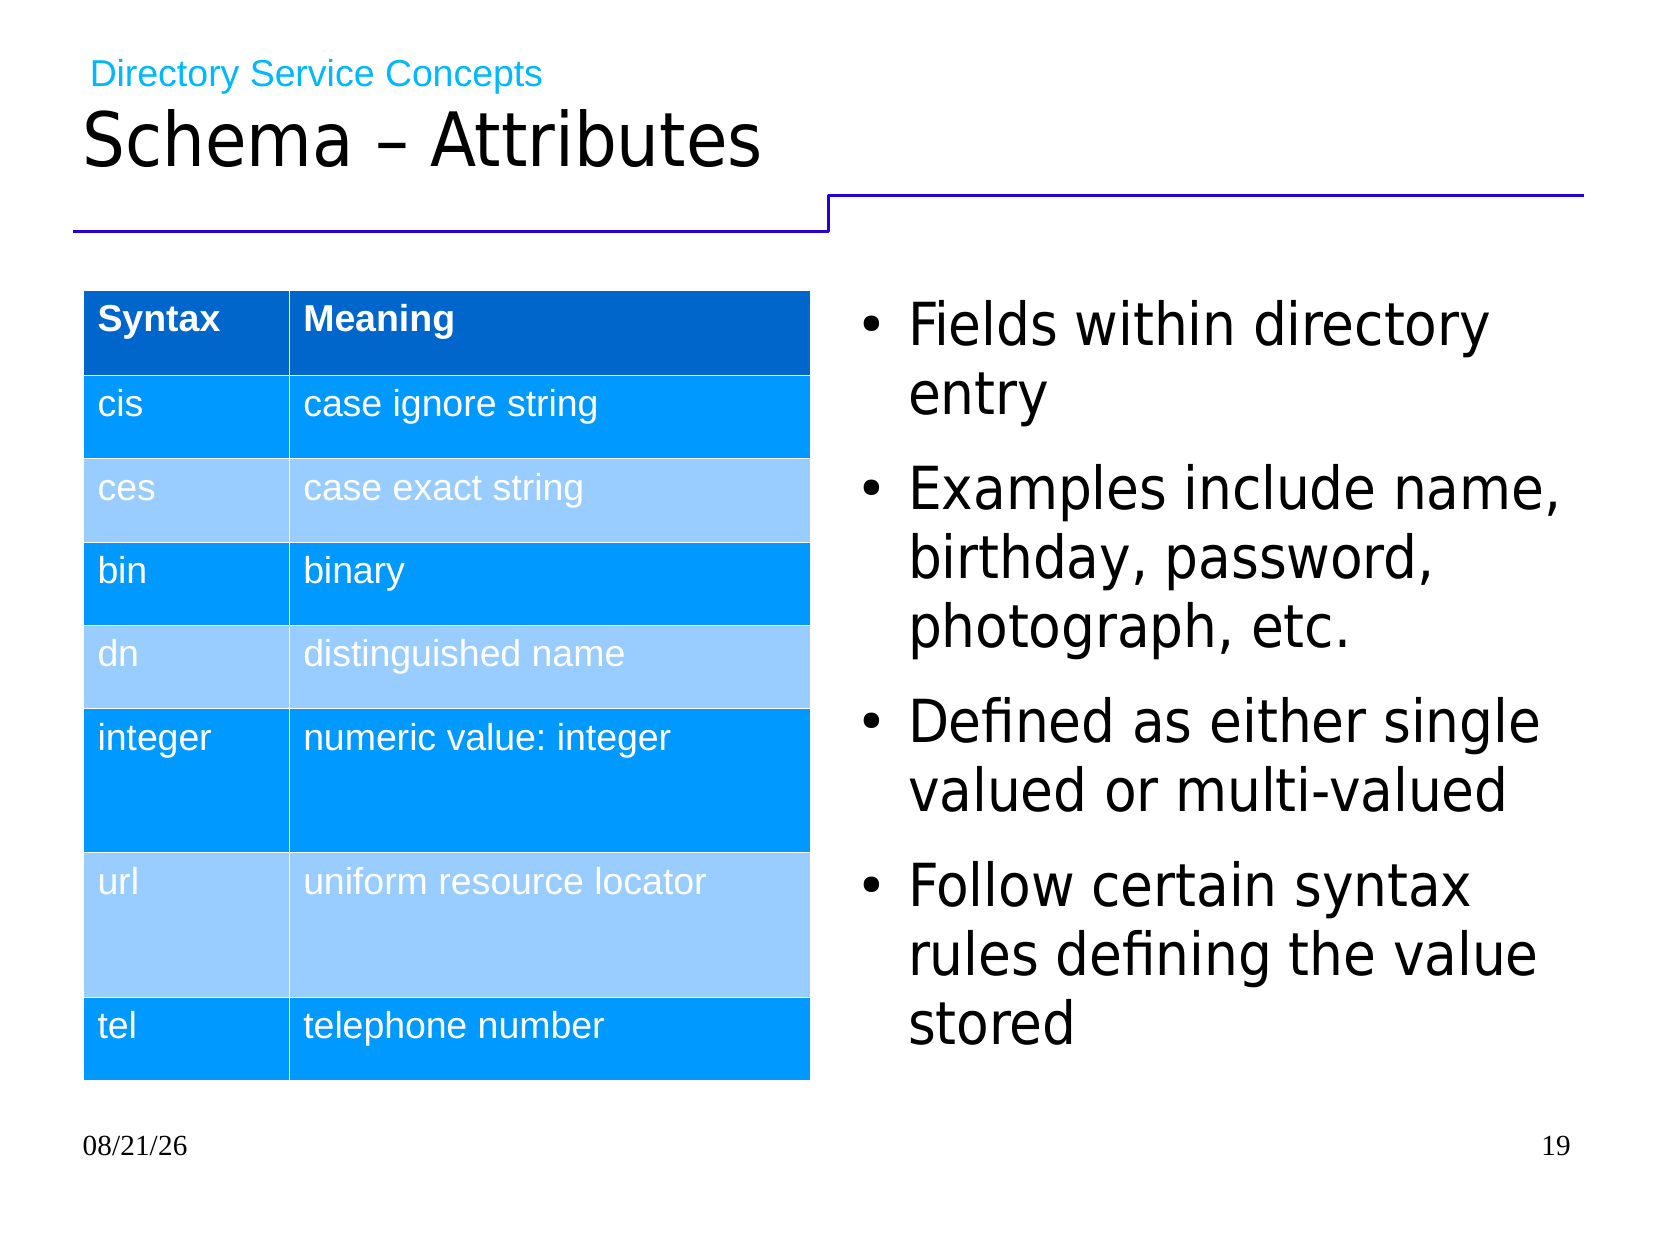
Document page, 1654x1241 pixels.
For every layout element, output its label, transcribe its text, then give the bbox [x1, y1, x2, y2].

table_header Meaning [290, 291, 810, 375]
table_cell uniform resource locator [290, 853, 810, 997]
table_cell tel [84, 998, 289, 1080]
table_header Syntax [84, 291, 289, 375]
table_cell binary [290, 543, 810, 625]
table_cell url [84, 853, 289, 997]
text_box Directory Service Concepts [75, 45, 571, 103]
table_cell case ignore string [290, 376, 810, 458]
title Schema – Attributes [82, 49, 1571, 232]
table_cell ces [84, 459, 289, 542]
table_cell cis [84, 376, 289, 458]
table_cell numeric value: integer [290, 709, 810, 852]
table_cell dn [84, 626, 289, 708]
table_cell telephone number [290, 998, 810, 1080]
table_cell case exact string [290, 459, 810, 542]
table_cell integer [84, 709, 289, 852]
table_cell bin [84, 543, 289, 625]
table_cell distinguished name [290, 626, 810, 708]
list Fields within directory entry Examples include name, birthday, password, photograph, etc. Defined as either single valued or multi-valued Follow certain syntax rules defining the value stored [845, 290, 1572, 1109]
